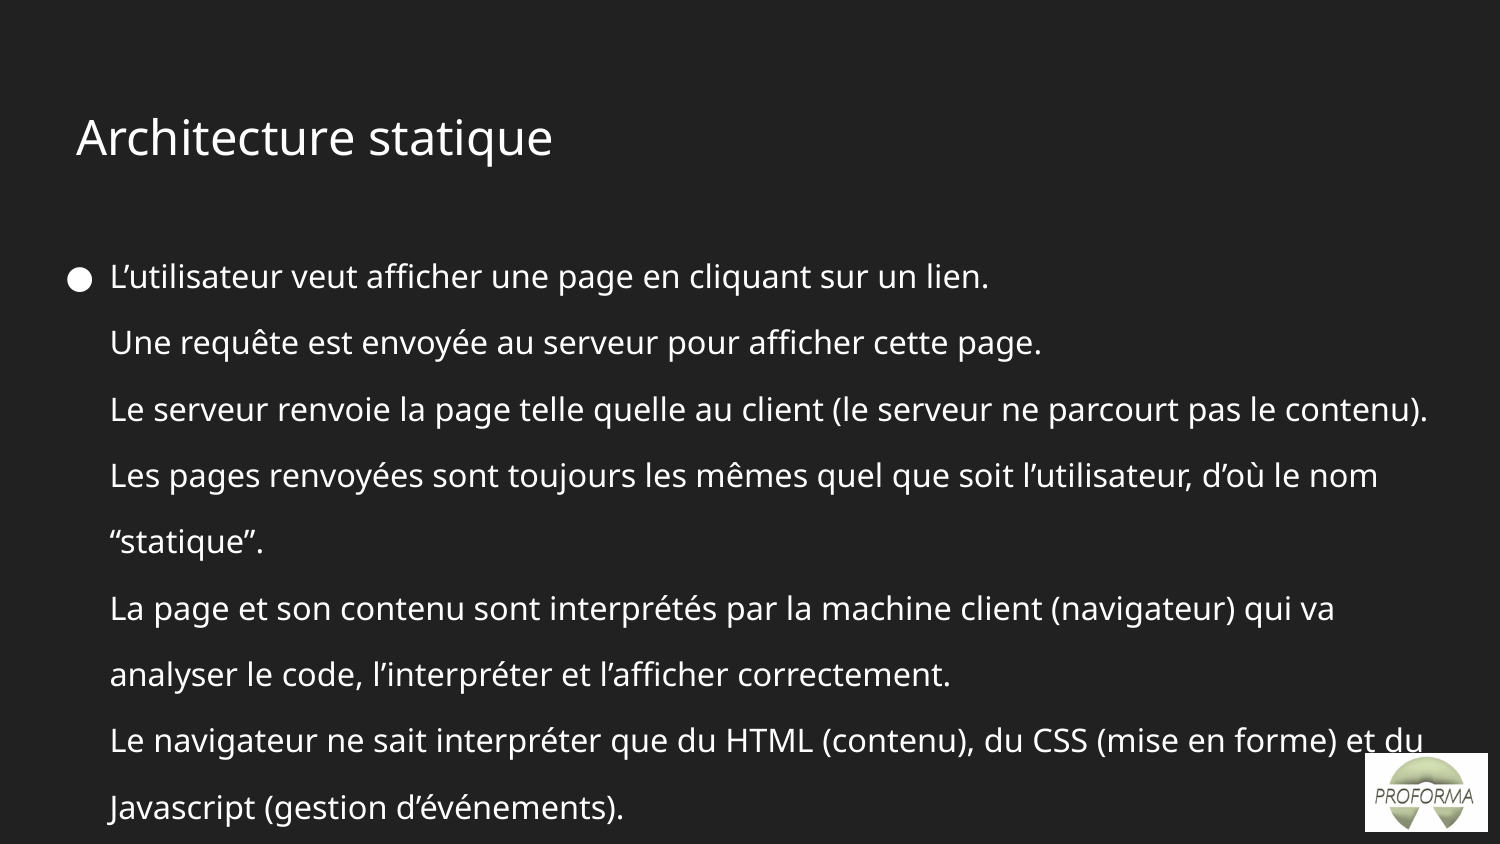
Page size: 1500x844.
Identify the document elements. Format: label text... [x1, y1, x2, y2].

picture [1464, 753, 1488, 832]
title Architecture statique [61, 88, 1306, 176]
title L’utilisateur veut afficher une page en cliquant sur un lien. Une requête est envoyée au serveur pour afficher cette page. Le serveur renvoie la page telle quelle au client (le serveur ne parcourt pas le contenu). Les pages renvoyées sont toujours les mêmes quel que soit l’utilisateur, d’où le nom “statique”. La page et son contenu sont interprétés par la machine client (navigateur) qui va analyser le code, l’interpréter et l’afficher correctement. Le navigateur ne sait interpréter que du HTML (contenu), du CSS (mise en forme) et du Javascript (gestion d’événements). [36, 176, 1464, 844]
